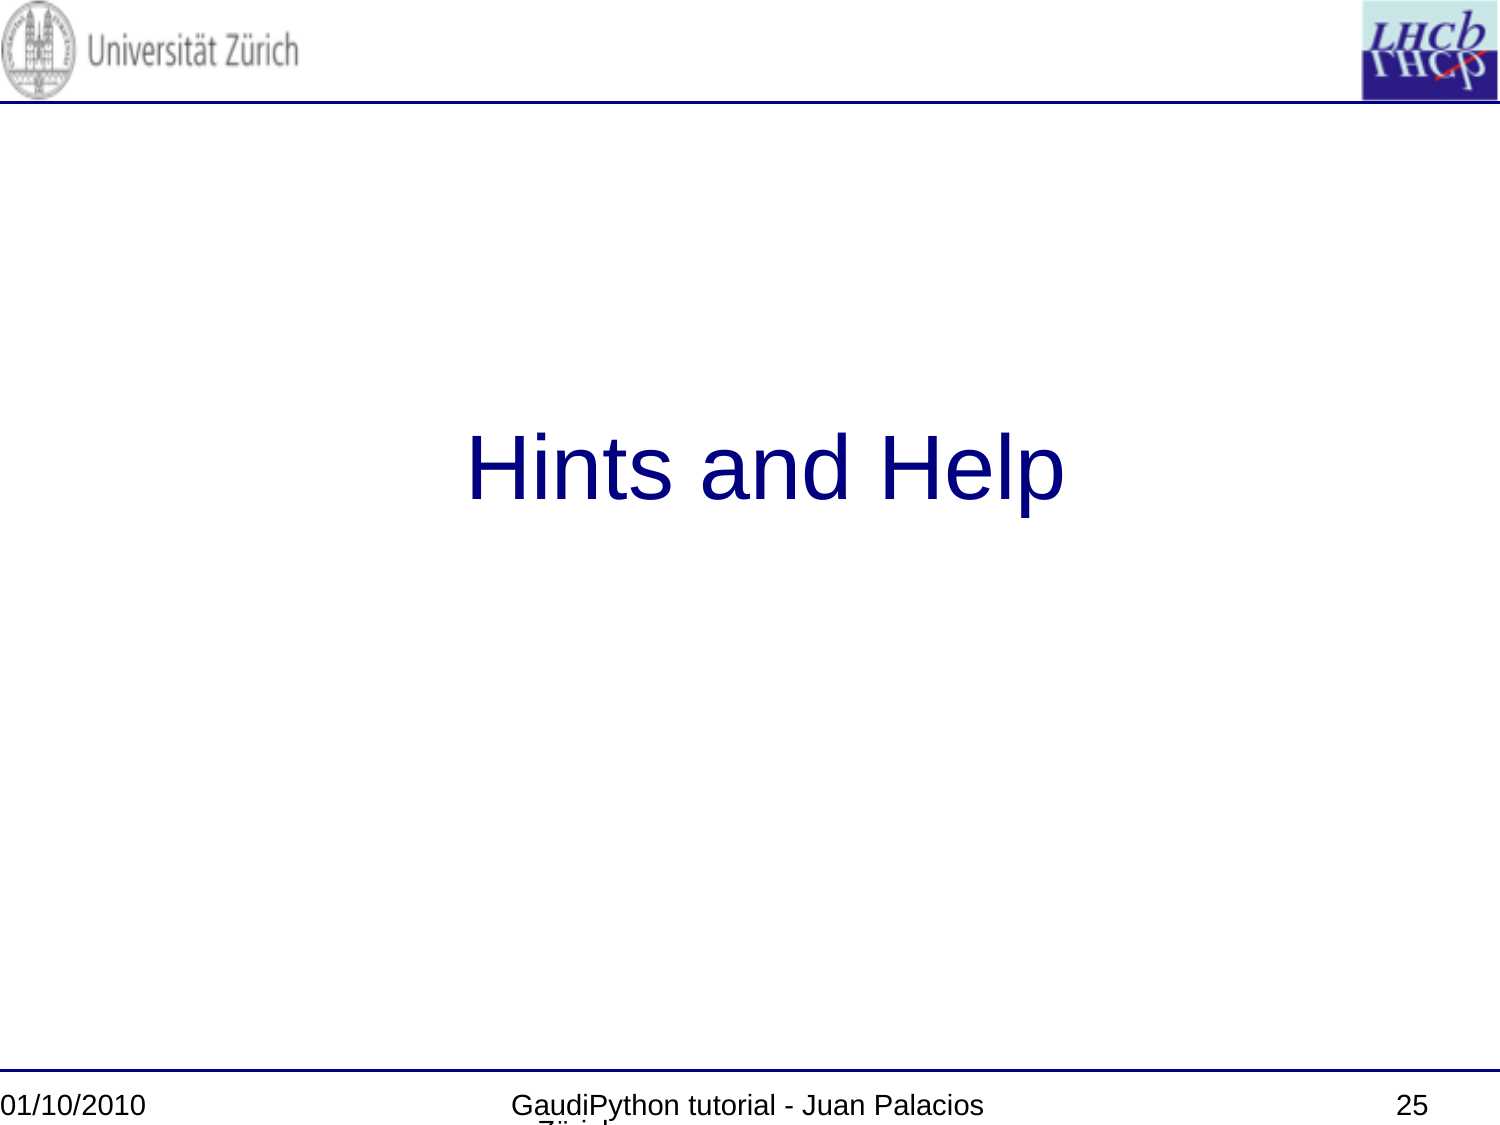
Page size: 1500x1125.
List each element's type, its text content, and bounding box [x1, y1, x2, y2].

title Hints and Help [212, 399, 1288, 526]
picture [1360, 0, 1500, 101]
picture [0, 0, 307, 101]
